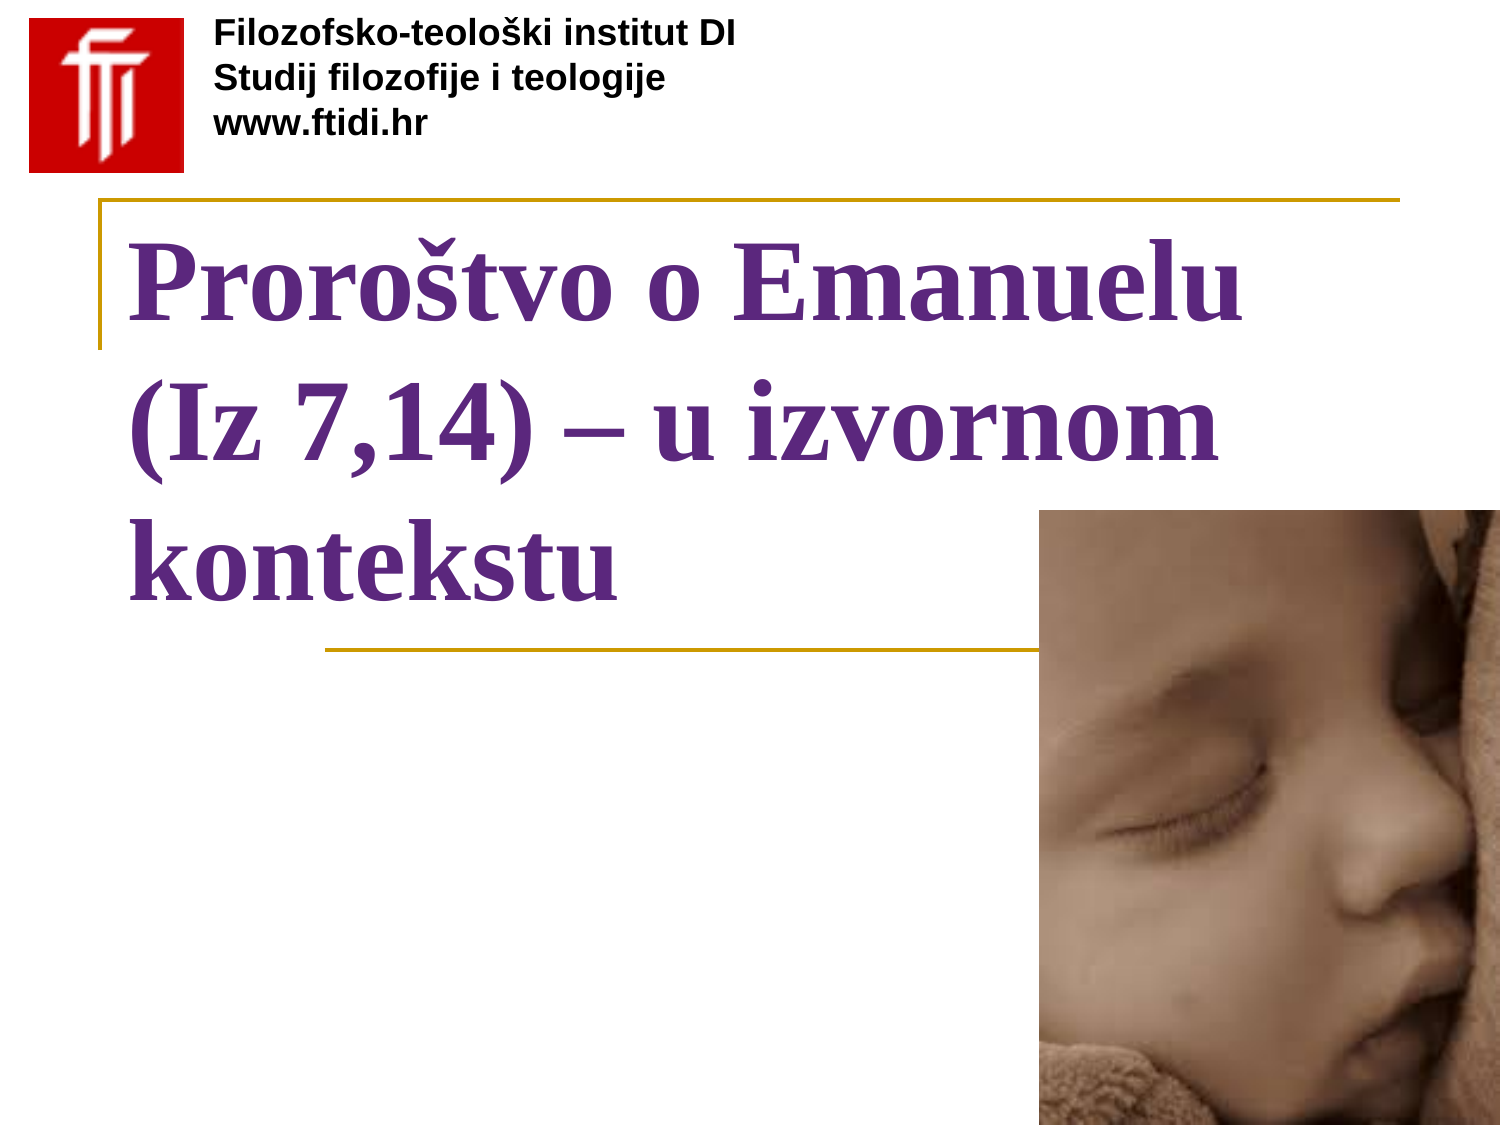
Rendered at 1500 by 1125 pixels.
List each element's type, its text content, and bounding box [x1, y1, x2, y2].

title Proroštvo o Emanuelu (Iz 7,14) – u izvornom kontekstu [112, 196, 1495, 646]
text_box Filozofsko-teološki institut DI Studij filozofije i teologije www.ftidi.hr [198, 0, 963, 196]
picture [1039, 510, 1500, 1125]
picture [29, 18, 184, 173]
